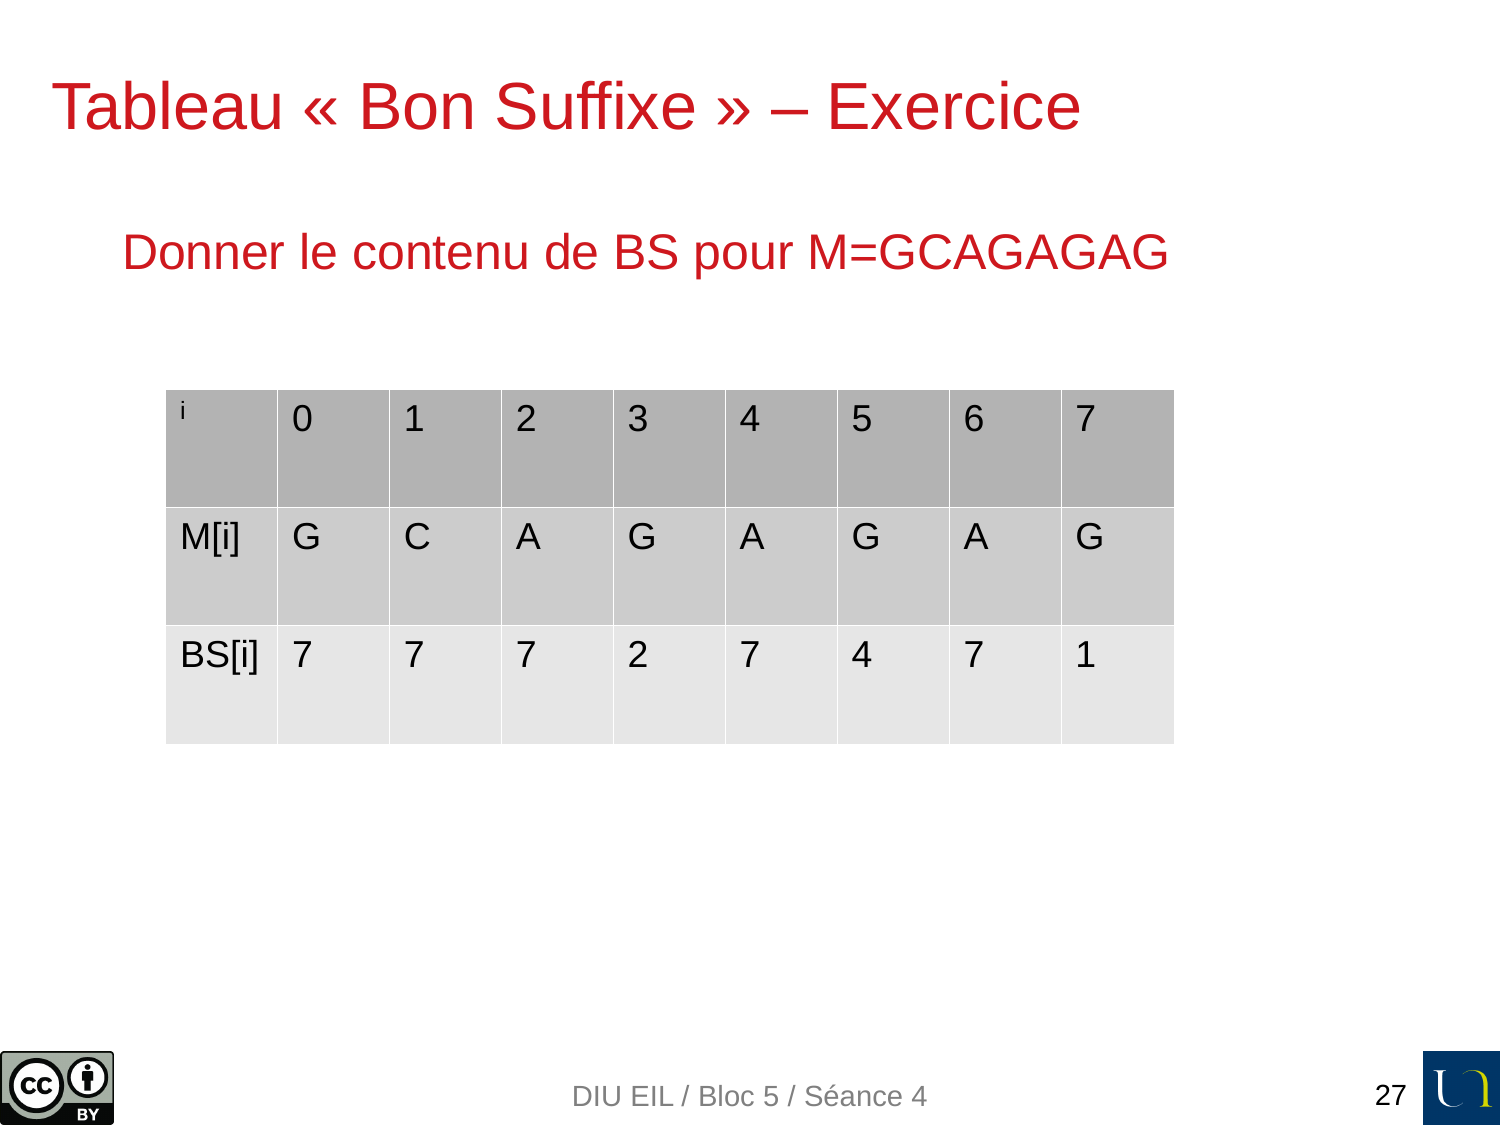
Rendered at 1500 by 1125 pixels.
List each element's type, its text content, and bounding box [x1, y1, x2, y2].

table_header 3 [614, 390, 725, 507]
table_cell 2 [614, 626, 725, 744]
table_cell G [838, 508, 949, 625]
picture [0, 1051, 114, 1125]
table_cell G [614, 508, 725, 625]
table_cell 7 [390, 626, 501, 744]
table_cell 7 [726, 626, 837, 744]
table_cell 7 [950, 626, 1061, 744]
table_header 2 [502, 390, 613, 507]
table_header 6 [950, 390, 1061, 507]
table_cell 4 [838, 626, 949, 744]
table_cell A [726, 508, 837, 625]
table_header [843, 927, 878, 983]
table_cell A [502, 508, 613, 625]
table_header i [166, 390, 277, 507]
table_cell M[i] [166, 508, 277, 625]
table_cell BS[i] [166, 626, 277, 744]
table_header 1 [390, 390, 501, 507]
table_cell 7 [278, 626, 389, 744]
table_header 7 [1062, 390, 1174, 507]
picture [1417, 1051, 1500, 1125]
list Donner le contenu de BS pour M=GCAGAGAG [51, 224, 1449, 1052]
title Tableau « Bon Suffixe » – Exercice [51, 44, 1449, 170]
table_cell C [390, 508, 501, 625]
table_cell G [278, 508, 389, 625]
table_header 5 [838, 390, 949, 507]
table_header 4 [726, 390, 837, 507]
table_cell G [1062, 508, 1174, 625]
table_cell A [950, 508, 1061, 625]
table_cell 7 [502, 626, 613, 744]
table_cell 1 [1062, 626, 1174, 744]
table_header 0 [278, 390, 389, 507]
